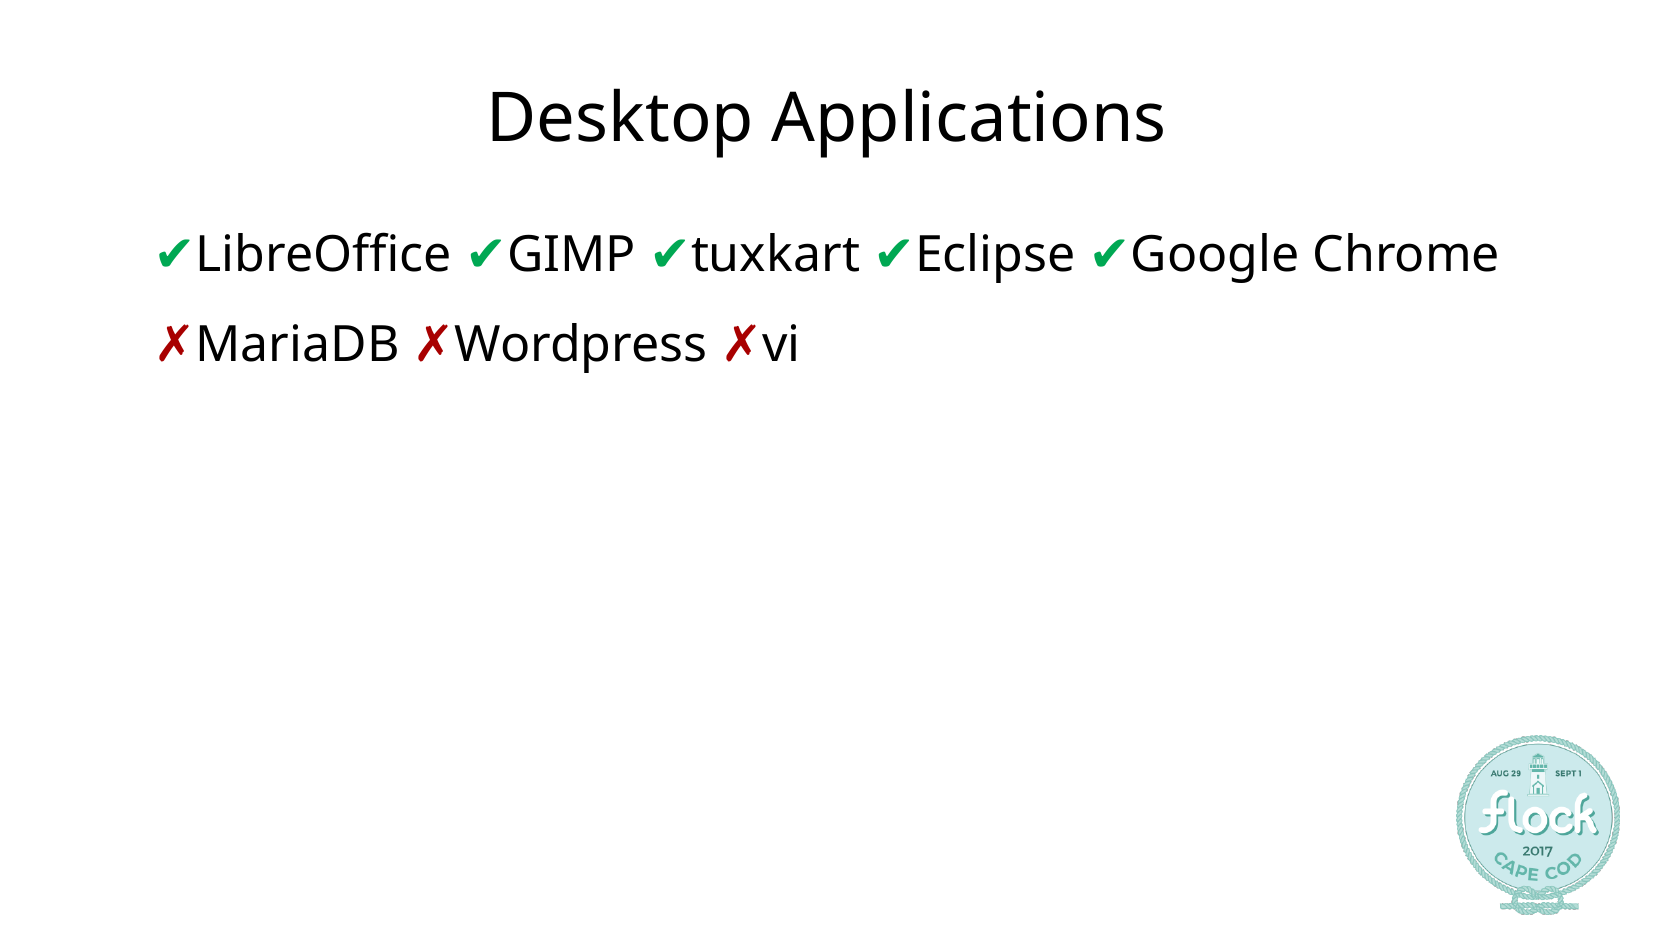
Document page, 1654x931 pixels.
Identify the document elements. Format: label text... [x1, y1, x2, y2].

title Desktop Applications [82, 37, 1571, 193]
picture [1456, 735, 1620, 915]
list ✔LibreOffice ✔GIMP ✔tuxkart ✔Eclipse ✔Google Chrome ✗MariaDB ✗Wordpress ✗vi [82, 217, 1571, 758]
